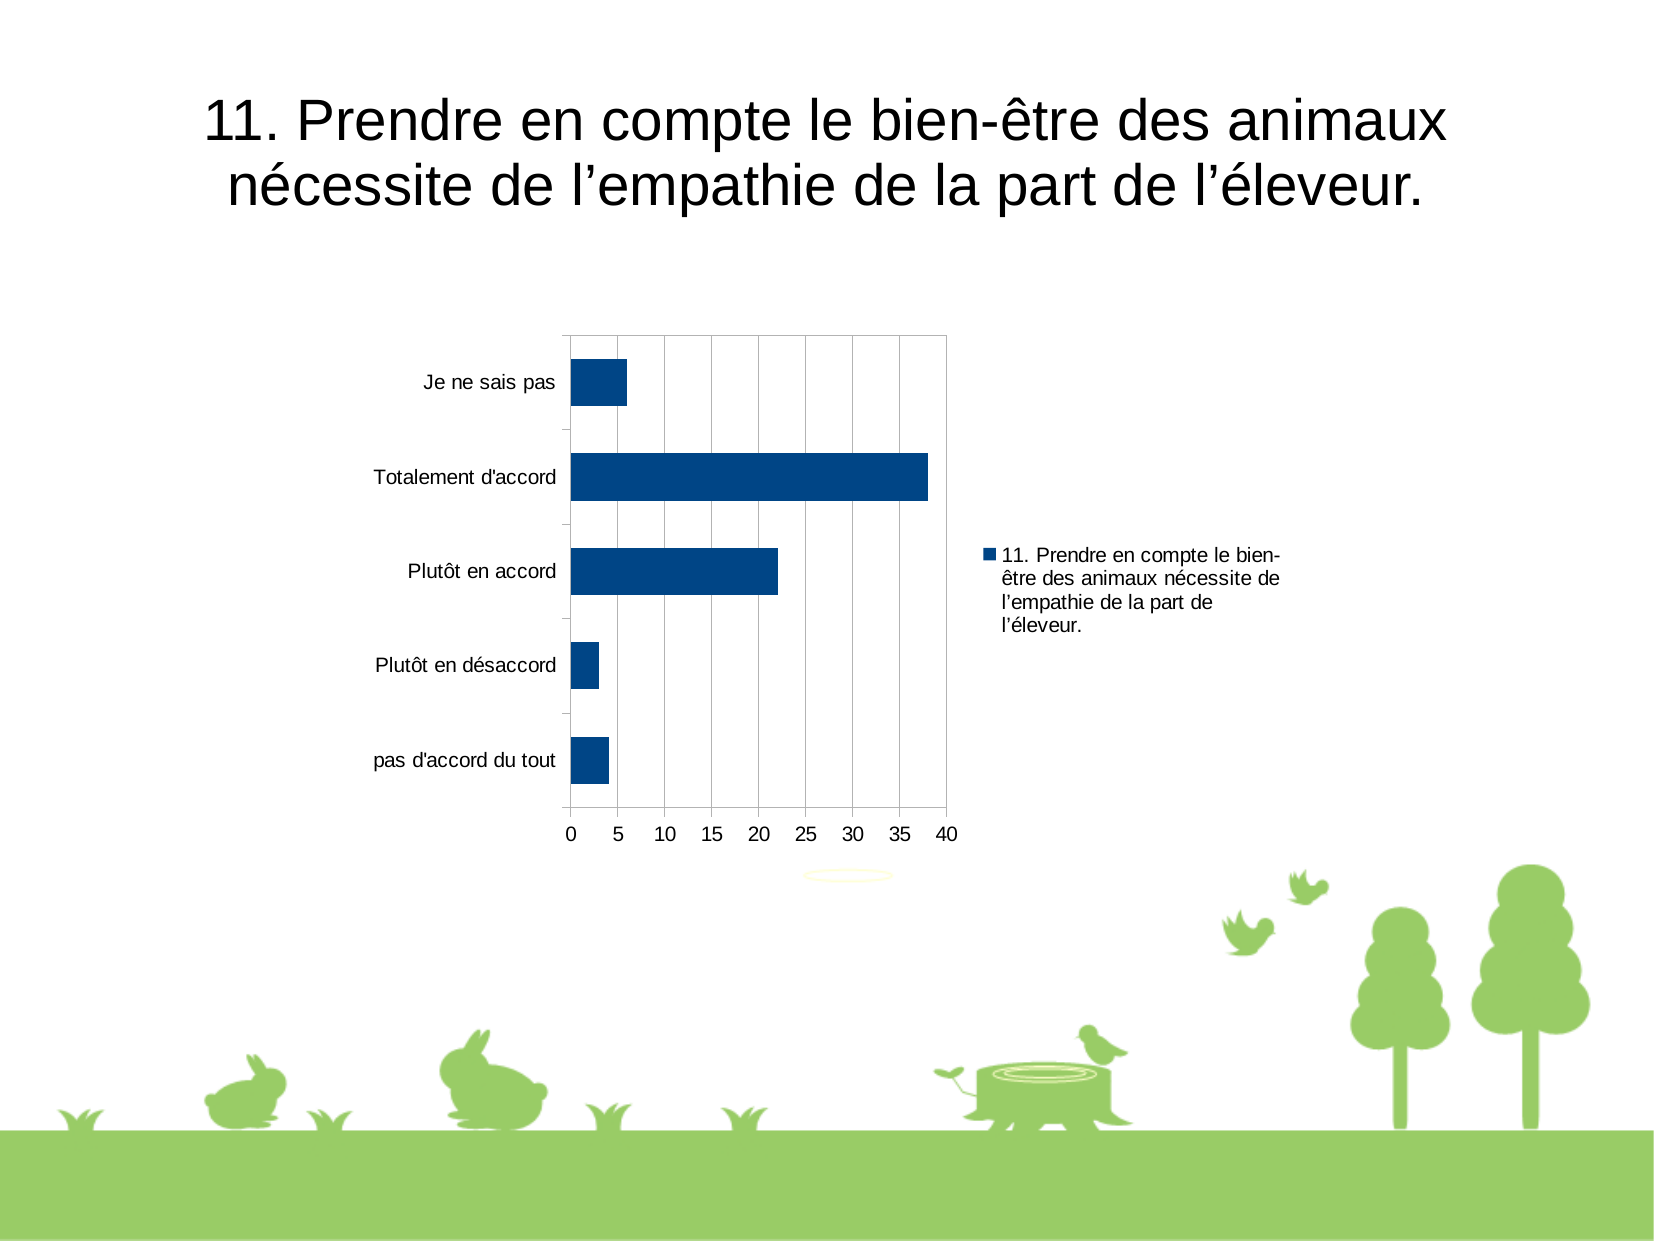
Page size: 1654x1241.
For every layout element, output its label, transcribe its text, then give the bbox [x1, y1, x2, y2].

title 11. Prendre en compte le bien-être des animaux nécessite de l’empathie de la part de l’éleveur. [82, 49, 1571, 257]
chart [354, 324, 1300, 857]
picture [0, 0, 1654, 1241]
